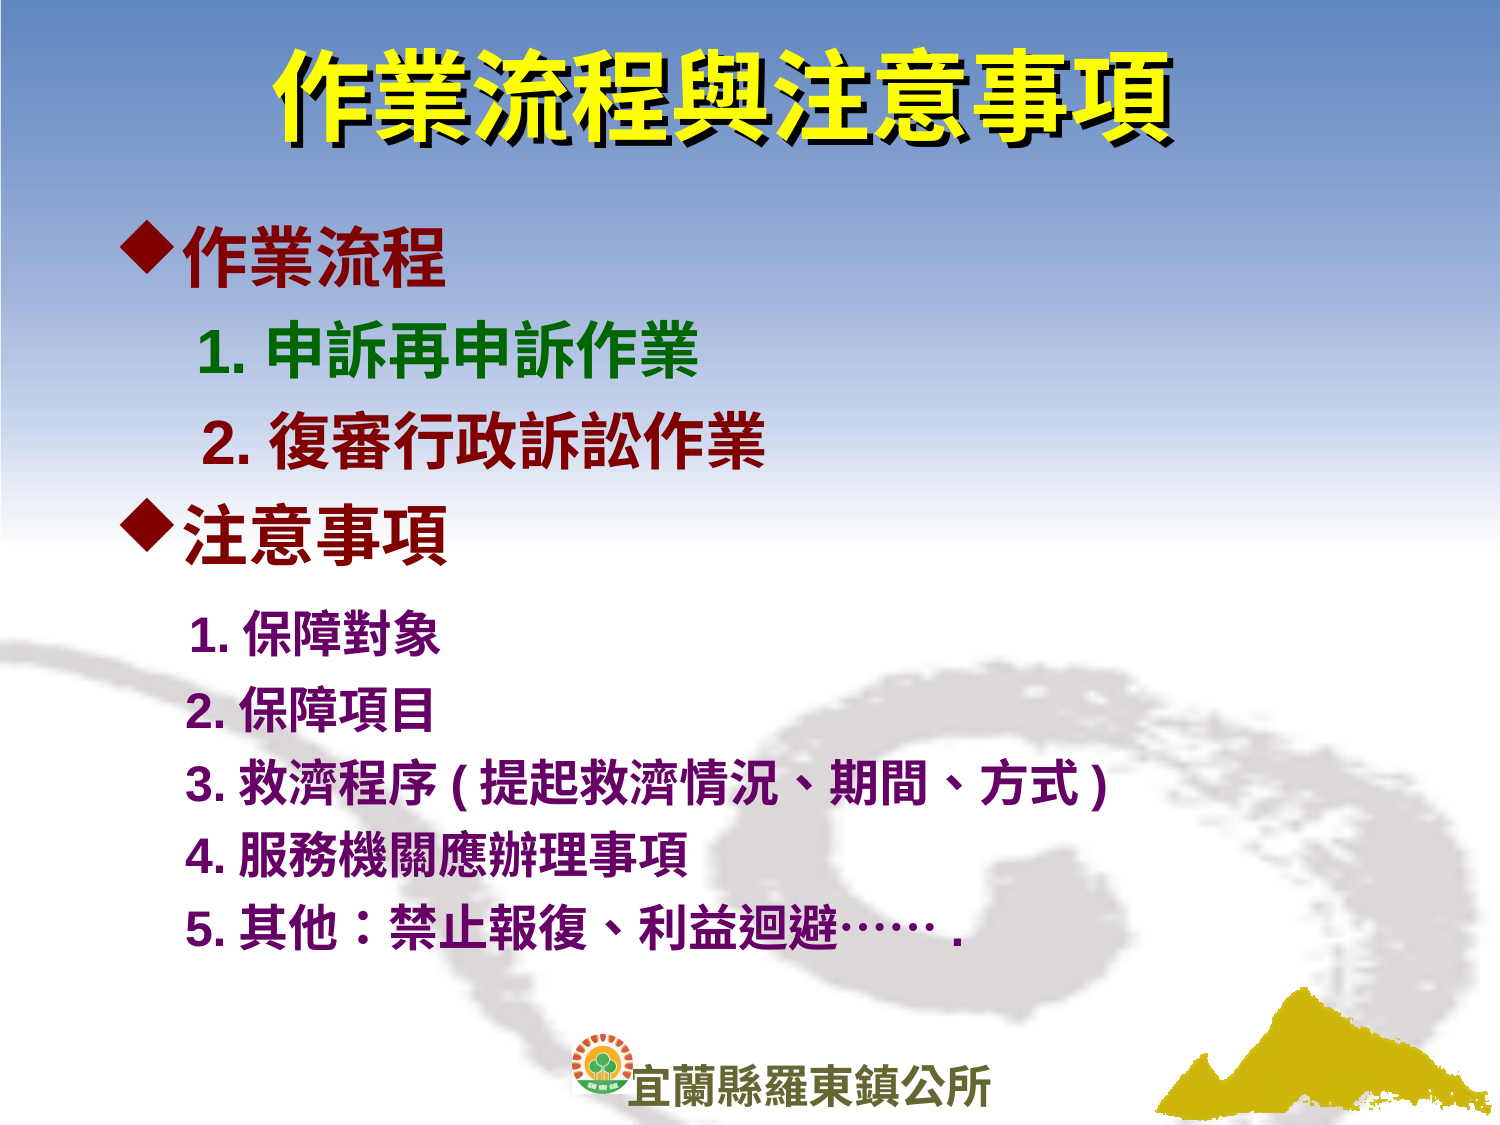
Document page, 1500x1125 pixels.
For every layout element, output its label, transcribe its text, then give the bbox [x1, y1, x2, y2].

picture [0, 0, 1500, 1125]
text_box 作業流程 1.申訴再申訴作業 2.復審行政訴訟作業 注意事項 1.保障對象 2.保障項目 3.救濟程序(提起救濟情況、期間、方式) 4.服務機關應辦理事項 5.其他：禁止報復、利益迴避……. [100, 207, 1441, 977]
text_box 作業流程與注意事項 [41, 0, 1400, 188]
